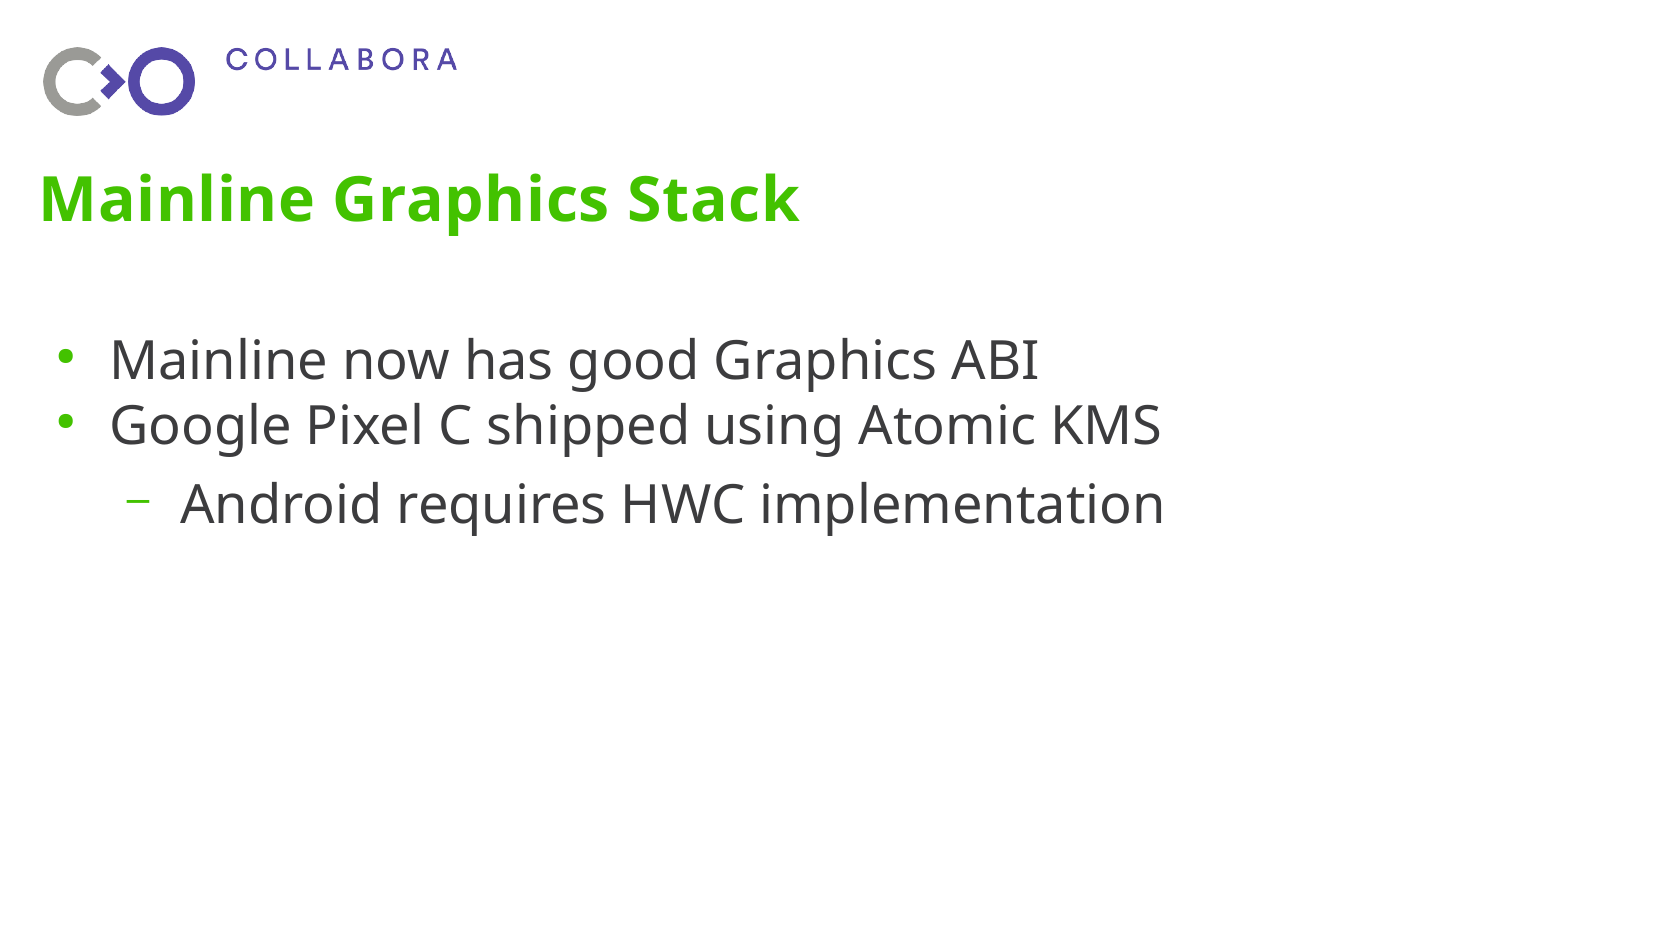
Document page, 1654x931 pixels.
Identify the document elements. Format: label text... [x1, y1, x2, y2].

title Mainline Graphics Stack [38, 159, 1614, 216]
picture [43, 47, 457, 116]
list Mainline now has good Graphics ABI Google Pixel C shipped using Atomic KMS Android requires HWC implementation [38, 325, 1614, 581]
